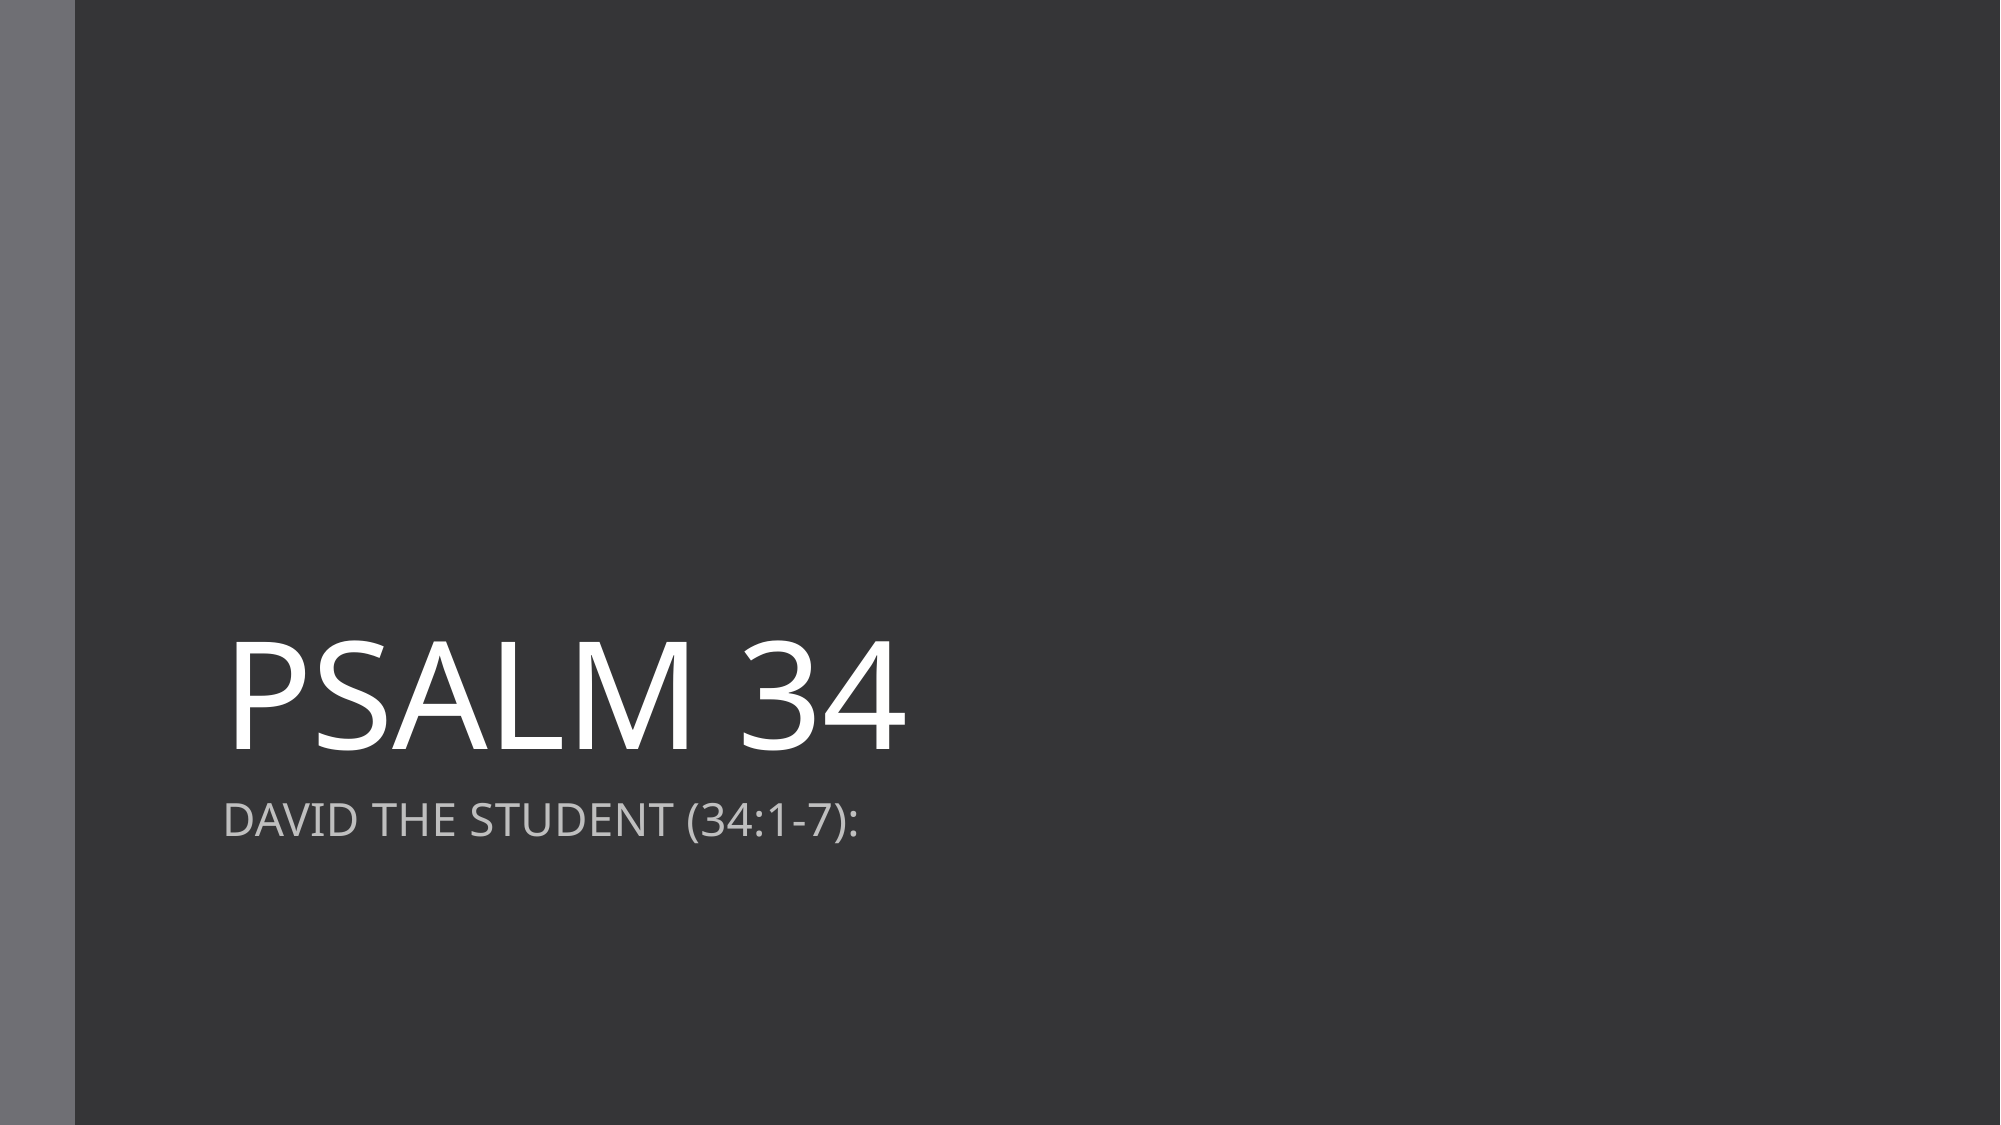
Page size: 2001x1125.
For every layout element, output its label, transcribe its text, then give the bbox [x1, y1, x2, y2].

subtitle DAVID THE STUDENT (34:1-7): [206, 787, 1752, 1066]
title PSALM 34 [206, 124, 1752, 787]
